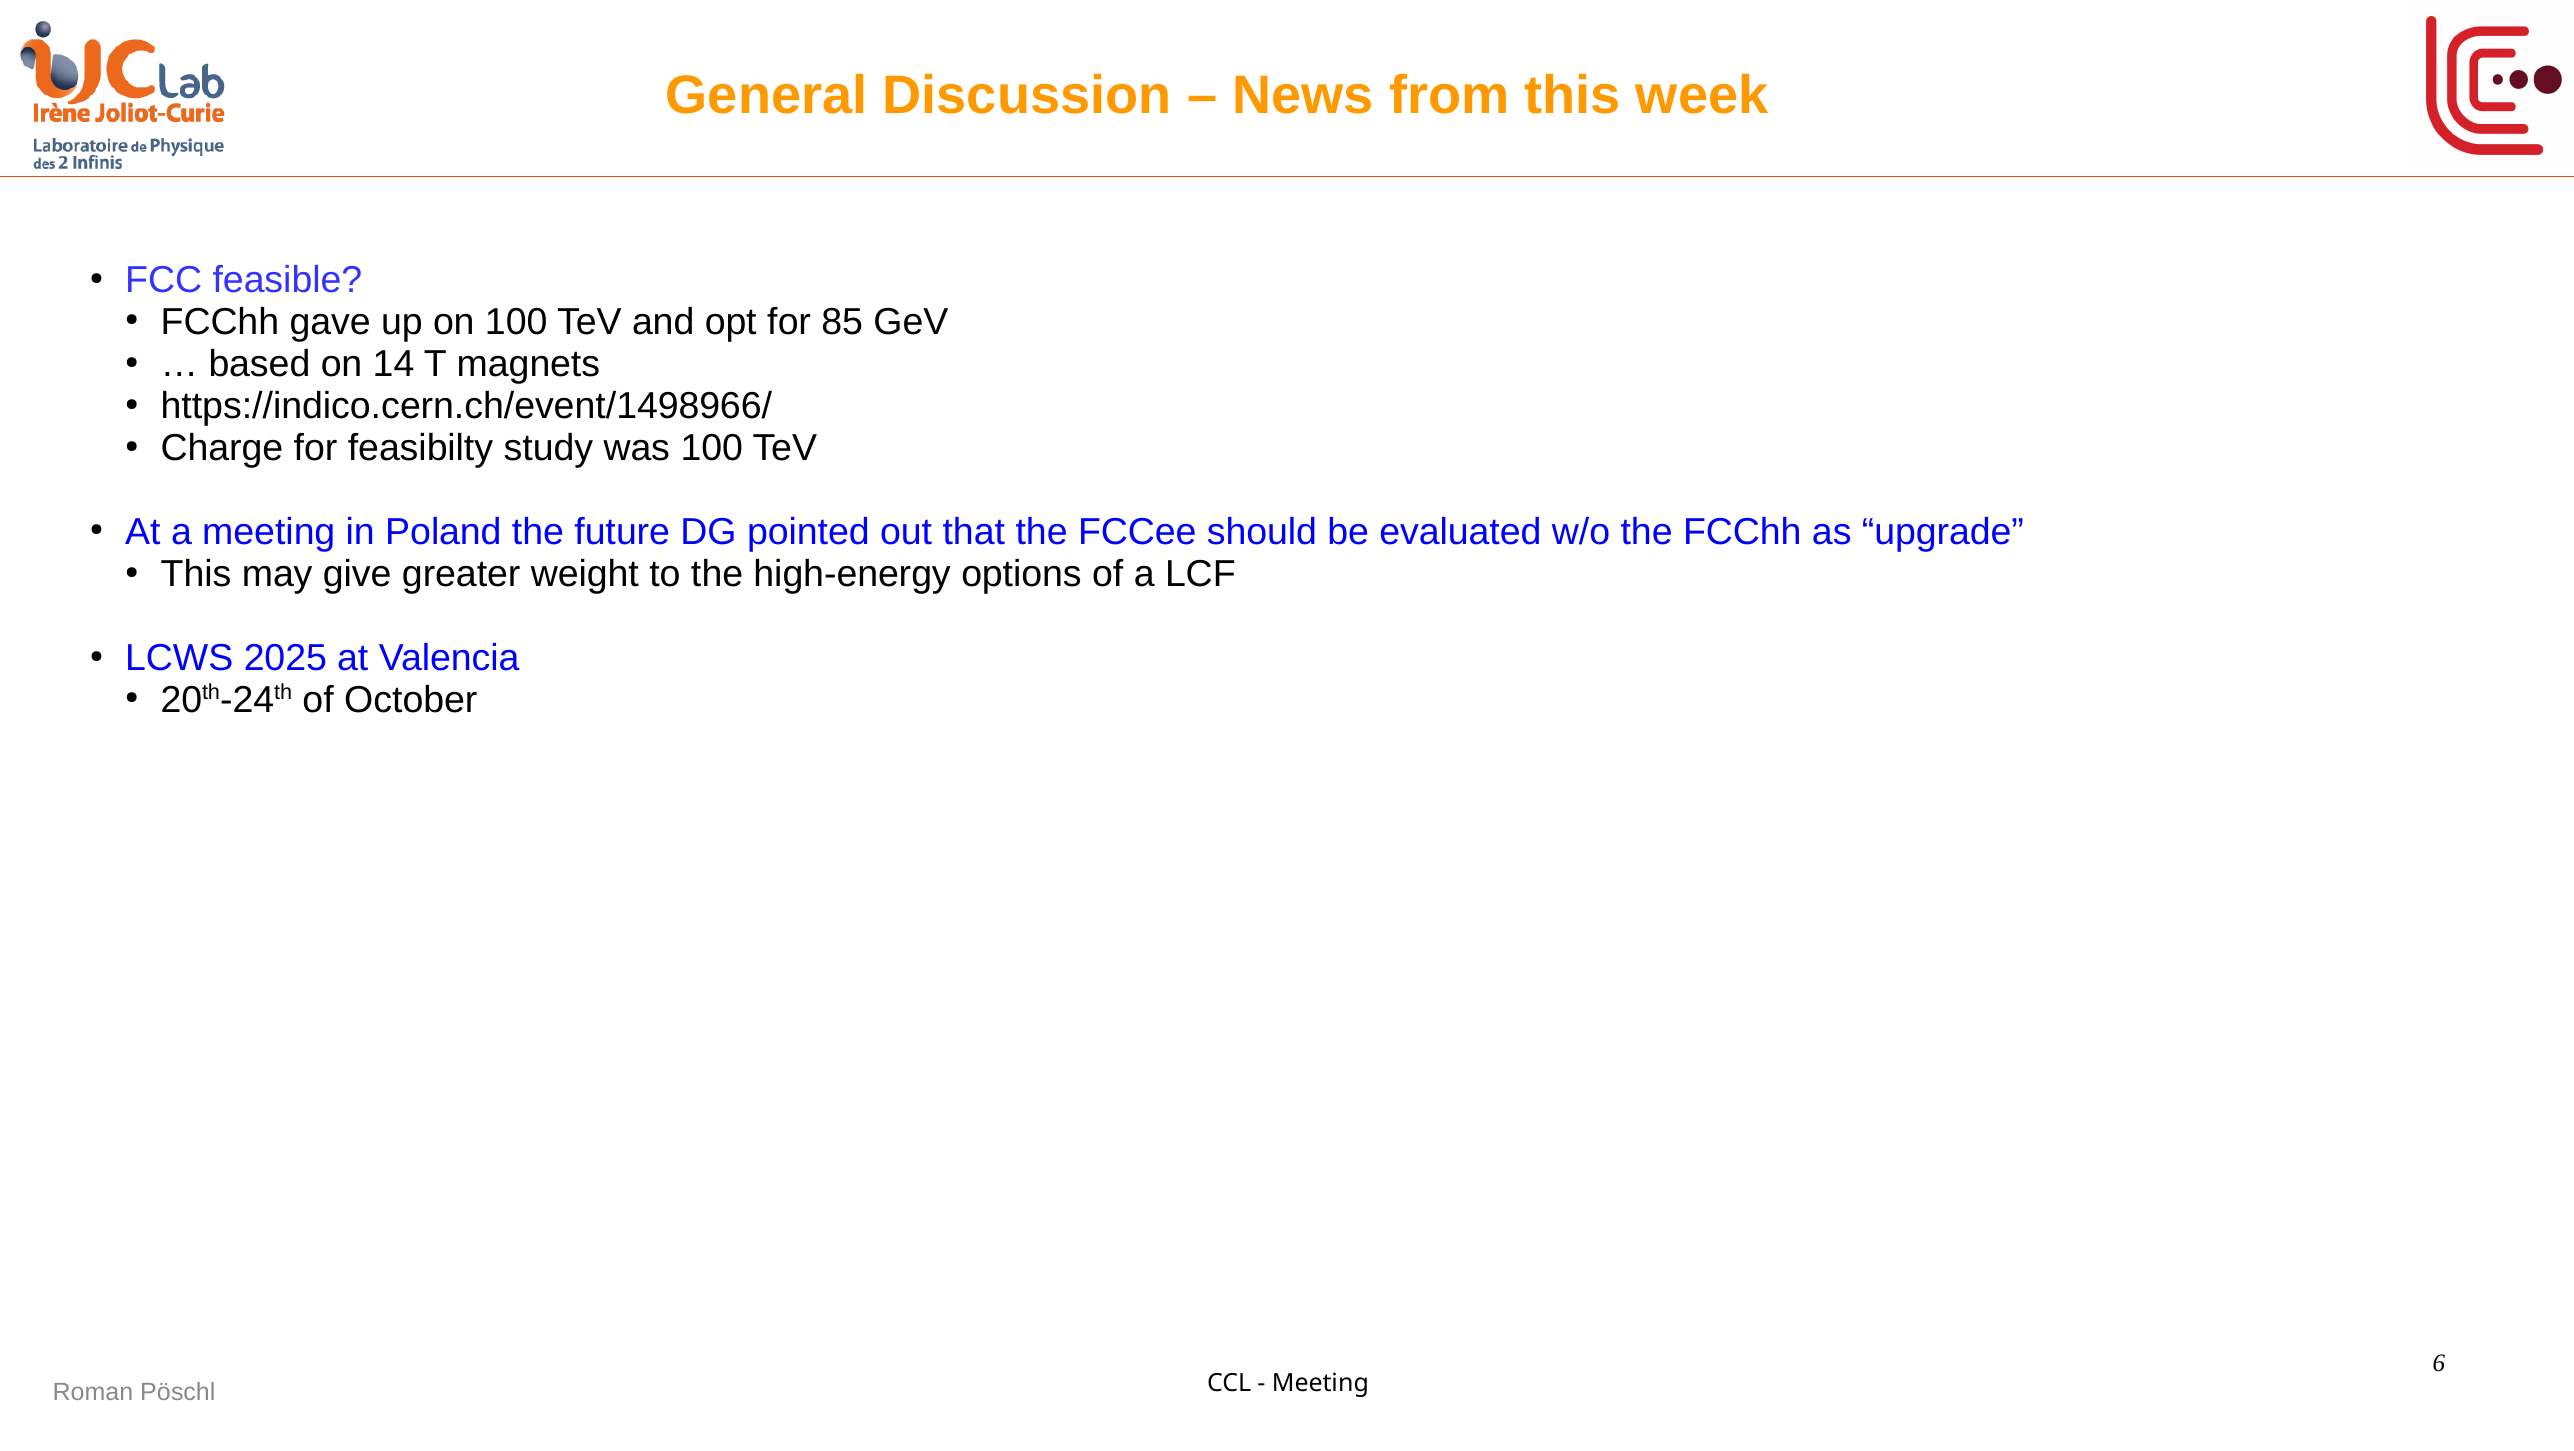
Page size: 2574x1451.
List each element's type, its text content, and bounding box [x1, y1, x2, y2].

text_box FCC feasible? FCChh gave up on 100 TeV and opt for 85 GeV … based on 14 T magnets https://indico.cern.ch/event/1498966/ Charge for feasibilty study was 100 TeV At a meeting in Poland the future DG pointed out that the FCCee should be evaluated w/o the FCChh as “upgrade” This may give greater weight to the high-energy options of a LCF LCWS 2025 at Valencia 20th-24th of October [75, 250, 2187, 938]
title General Discussion – News from this week [67, 29, 2384, 159]
picture [2412, 3, 2574, 168]
picture [4, 5, 240, 184]
